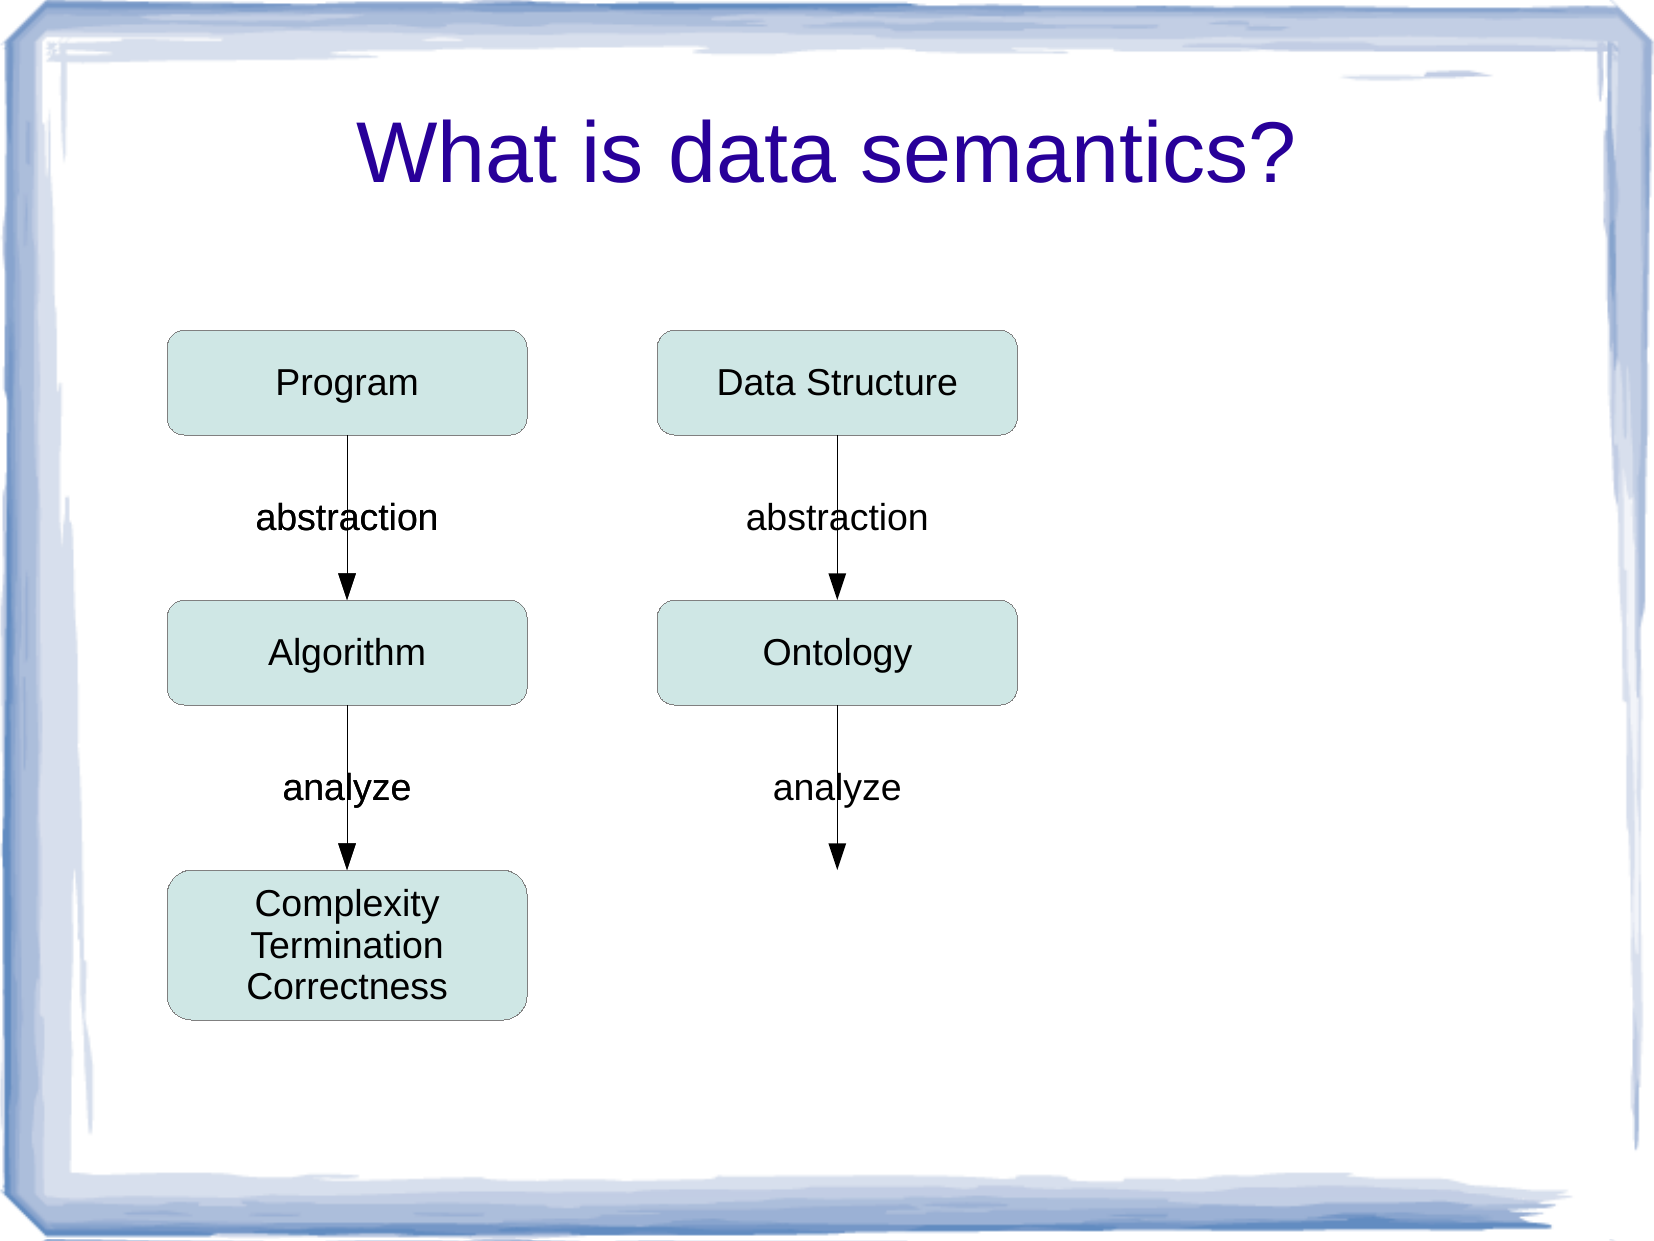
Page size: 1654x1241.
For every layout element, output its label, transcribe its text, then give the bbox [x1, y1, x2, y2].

text_box Program [167, 330, 528, 436]
picture [0, 0, 1654, 1241]
text_box Complexity Termination Correctness [167, 870, 528, 1021]
text_box Algorithm [167, 600, 528, 706]
text_box Ontology [657, 600, 1018, 706]
text_box Data Structure [657, 330, 1018, 436]
title What is data semantics? [82, 49, 1571, 257]
